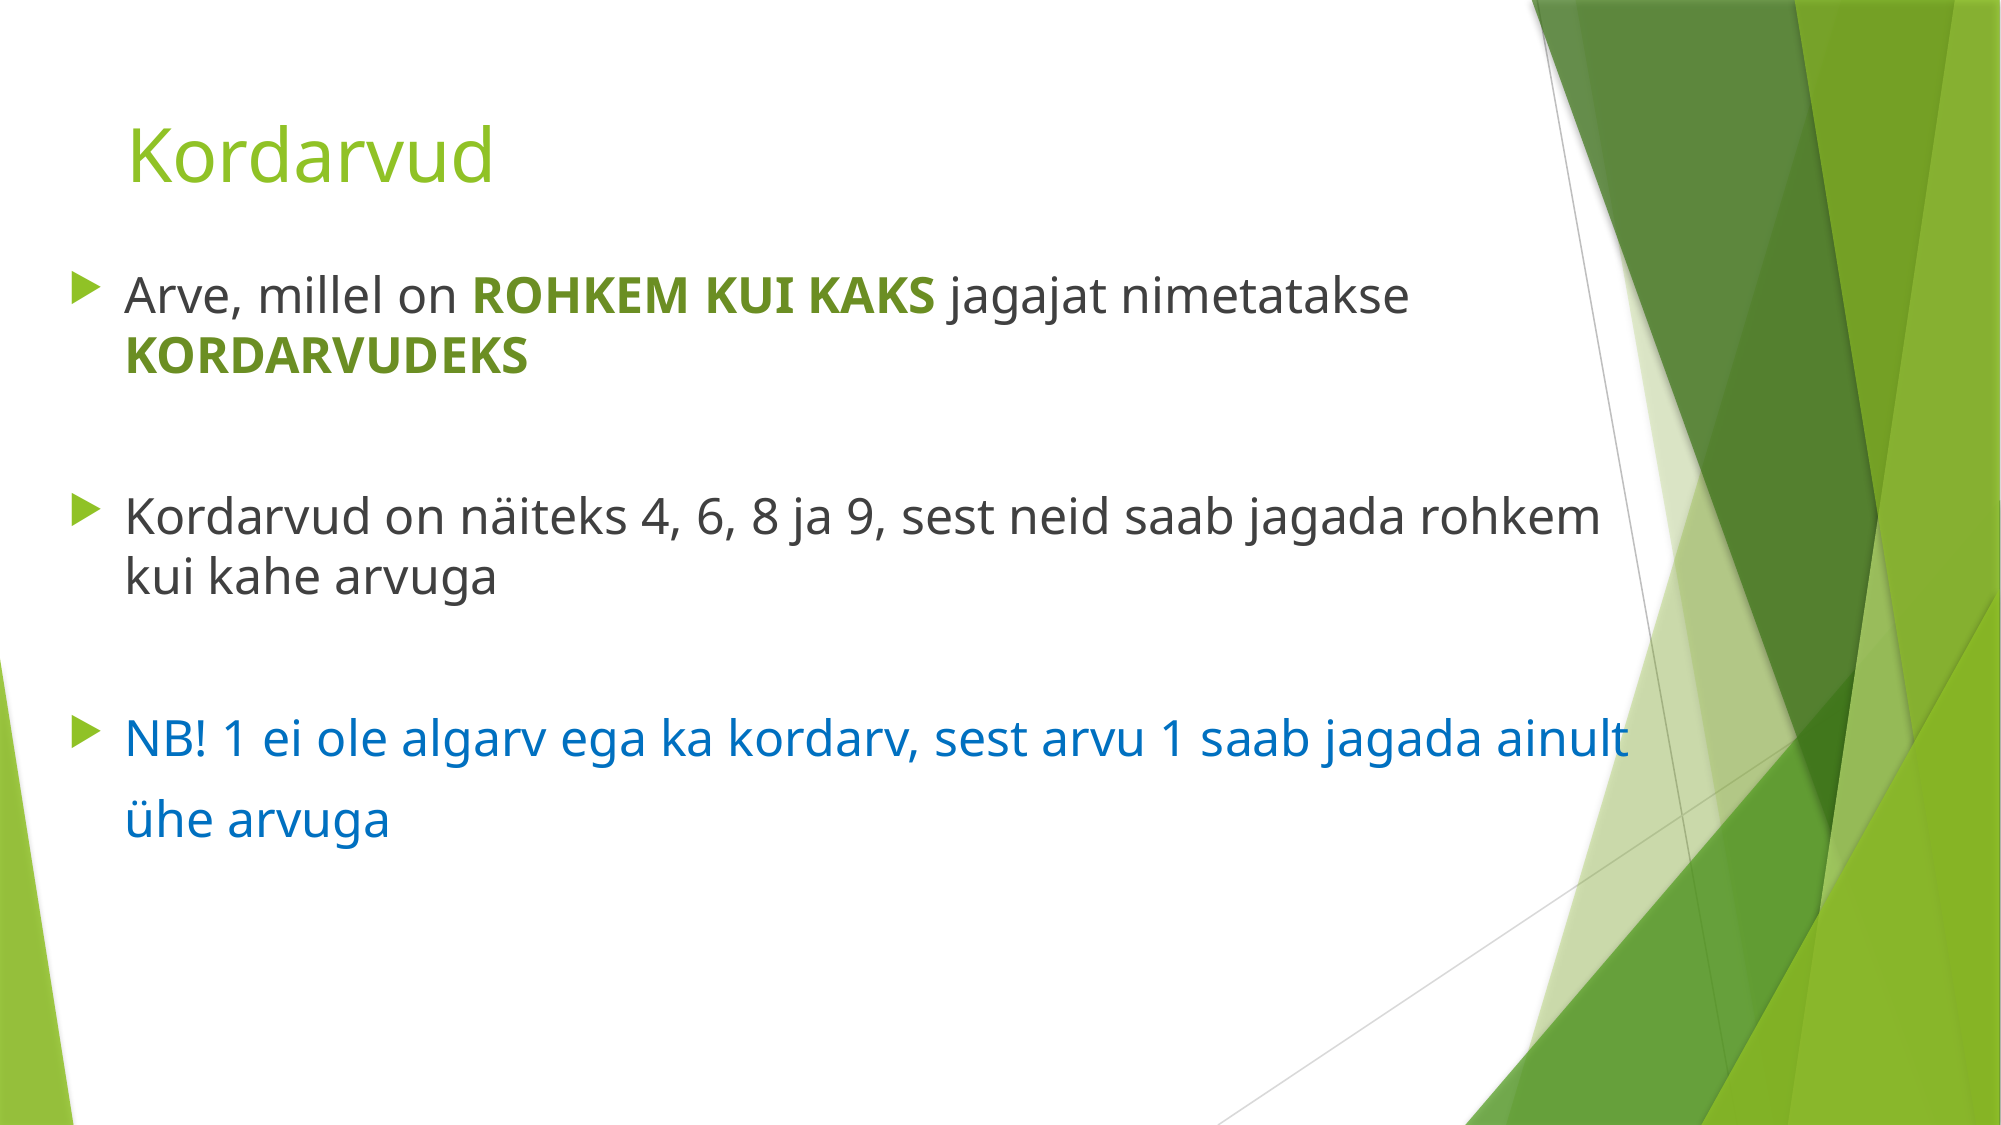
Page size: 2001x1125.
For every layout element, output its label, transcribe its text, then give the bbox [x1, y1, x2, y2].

list Arve, millel on ROHKEM KUI KAKS jagajat nimetatakse KORDARVUDEKS Kordarvud on näiteks 4, 6, 8 ja 9, sest neid saab jagada rohkem kui kahe arvuga NB! 1 ei ole algarv ega ka kordarv, sest arvu 1 saab jagada ainult ühe arvuga [53, 255, 1702, 989]
title Kordarvud [111, 99, 1522, 255]
